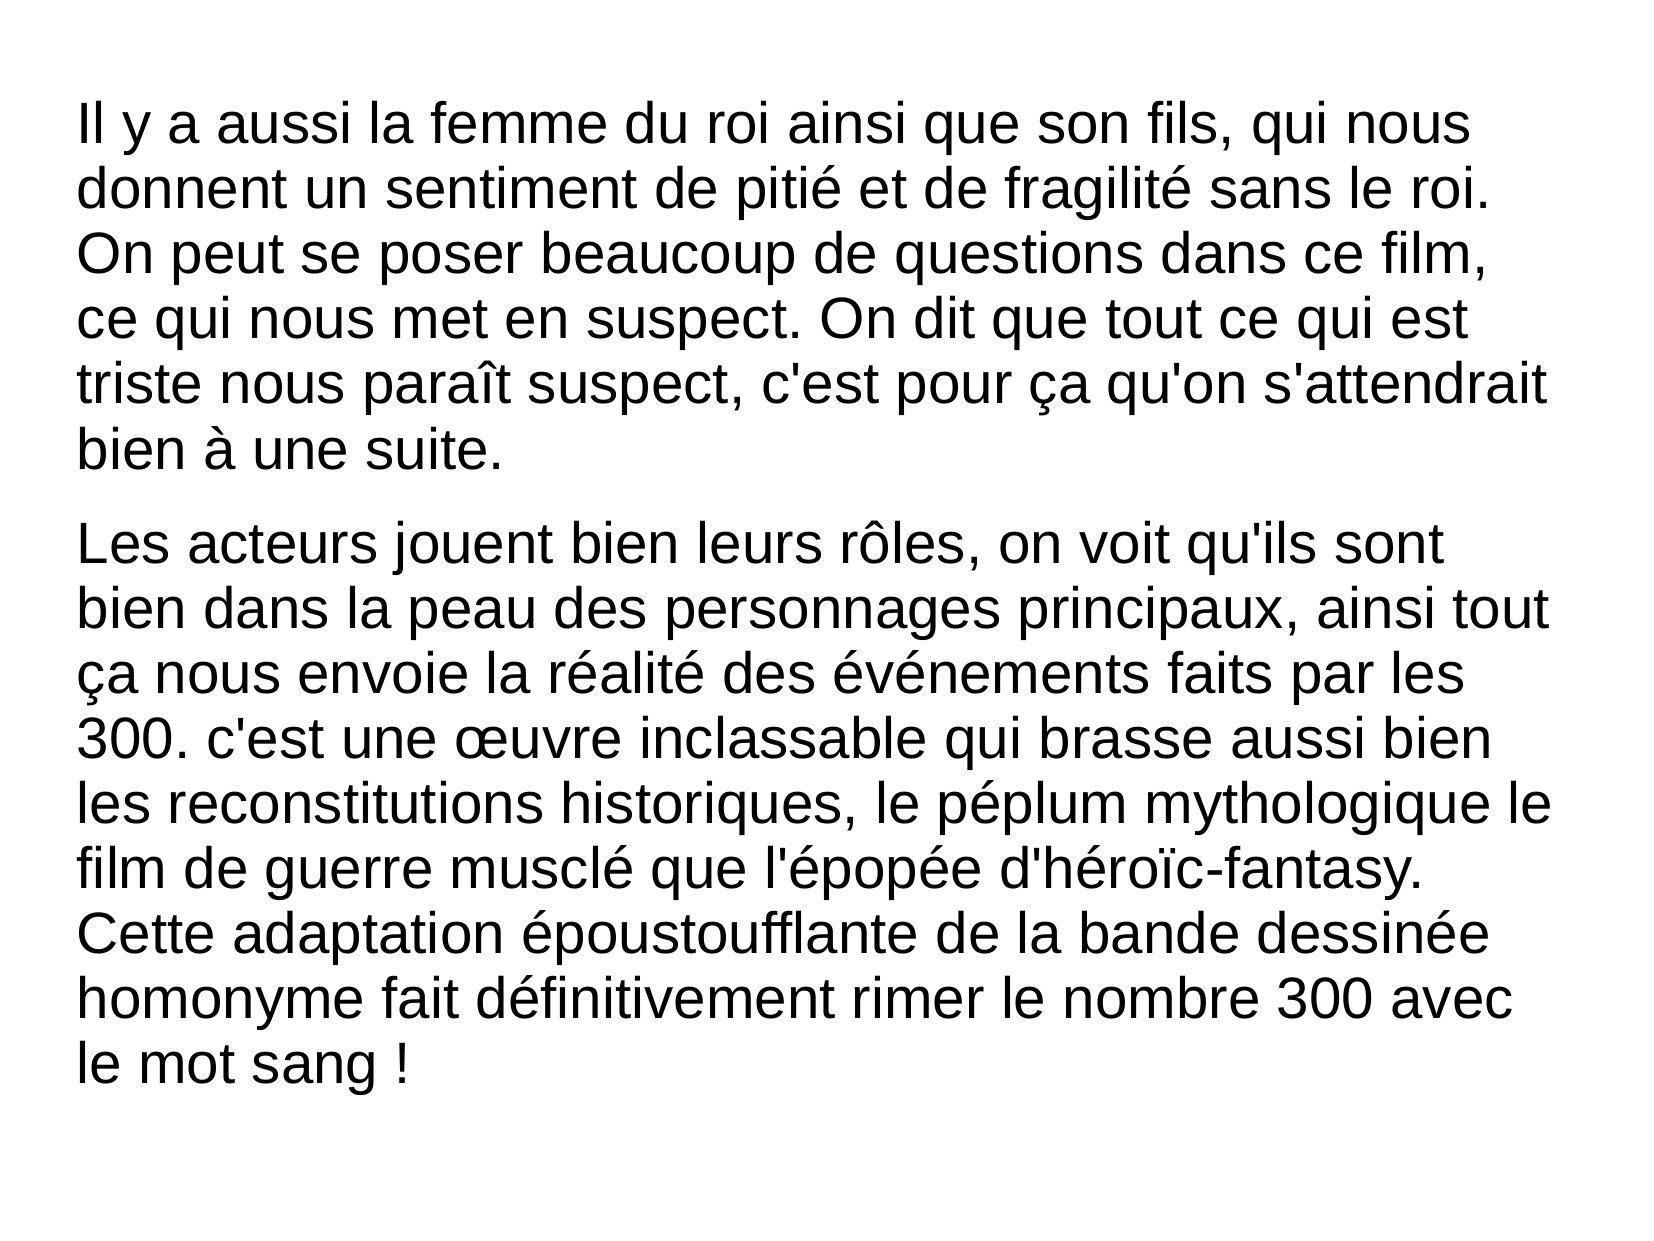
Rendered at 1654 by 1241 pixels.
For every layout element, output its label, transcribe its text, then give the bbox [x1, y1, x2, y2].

list Il y a aussi la femme du roi ainsi que son fils, qui nous donnent un sentiment de pitié et de fragilité sans le roi. On peut se poser beaucoup de questions dans ce film, ce qui nous met en suspect. On dit que tout ce qui est triste nous paraît suspect, c'est pour ça qu'on s'attendrait bien à une suite. Les acteurs jouent bien leurs rôles, on voit qu'ils sont bien dans la peau des personnages principaux, ainsi tout ça nous envoie la réalité des événements faits par les 300. c'est une œuvre inclassable qui brasse aussi bien les reconstitutions historiques, le péplum mythologique le film de guerre musclé que l'épopée d'héroïc-fantasy. Cette adaptation époustoufflante de la bande dessinée homonyme fait définitivement rimer le nombre 300 avec le mot sang ! [76, 91, 1565, 1093]
